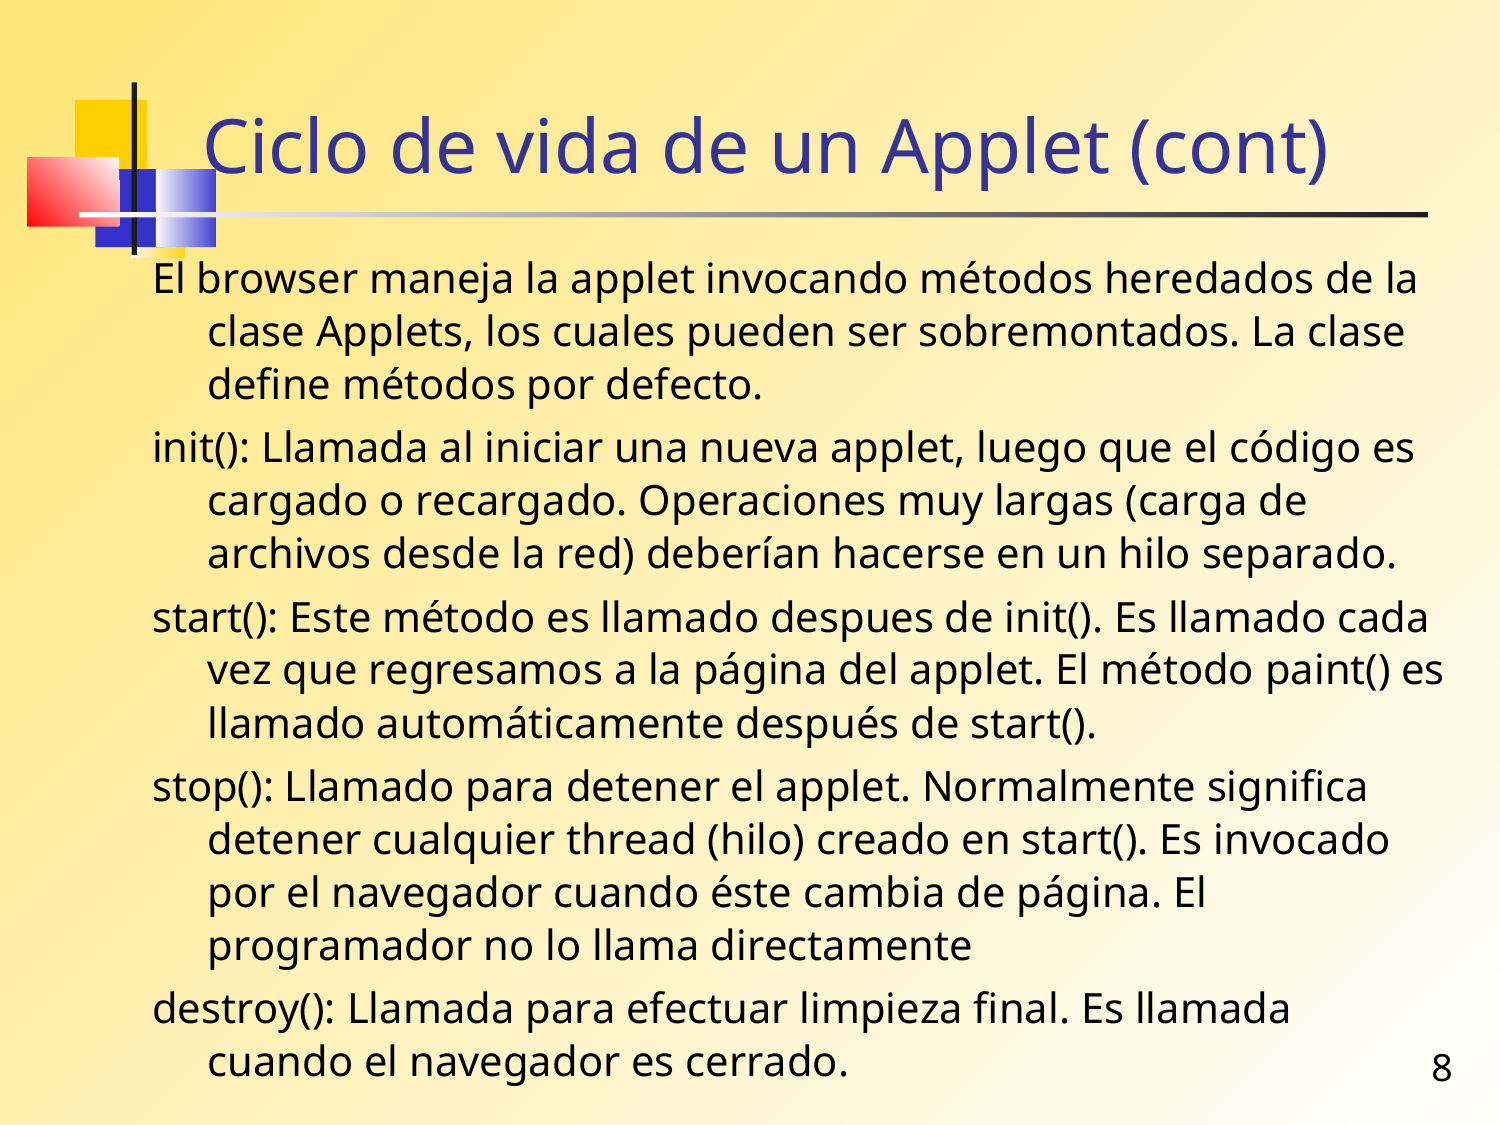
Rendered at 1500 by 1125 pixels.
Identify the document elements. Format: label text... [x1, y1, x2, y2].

title Ciclo de vida de un Applet (cont)‏ [187, 37, 1466, 201]
list El browser maneja la applet invocando métodos heredados de la clase Applets, los cuales pueden ser sobremontados. La clase define métodos por defecto. init(): Llamada al iniciar una nueva applet, luego que el código es cargado o recargado. Operaciones muy largas (carga de archivos desde la red) deberían hacerse en un hilo separado. start(): Este método es llamado despues de init(). Es llamado cada vez que regresamos a la página del applet. El método paint() es llamado automáticamente después de start(). stop(): Llamado para detener el applet. Normalmente significa detener cualquier thread (hilo) creado en start(). Es invocado por el navegador cuando éste cambia de página. El programador no lo llama directamente destroy(): Llamada para efectuar limpieza final. Es llamada cuando el navegador es cerrado. [137, 243, 1463, 1007]
